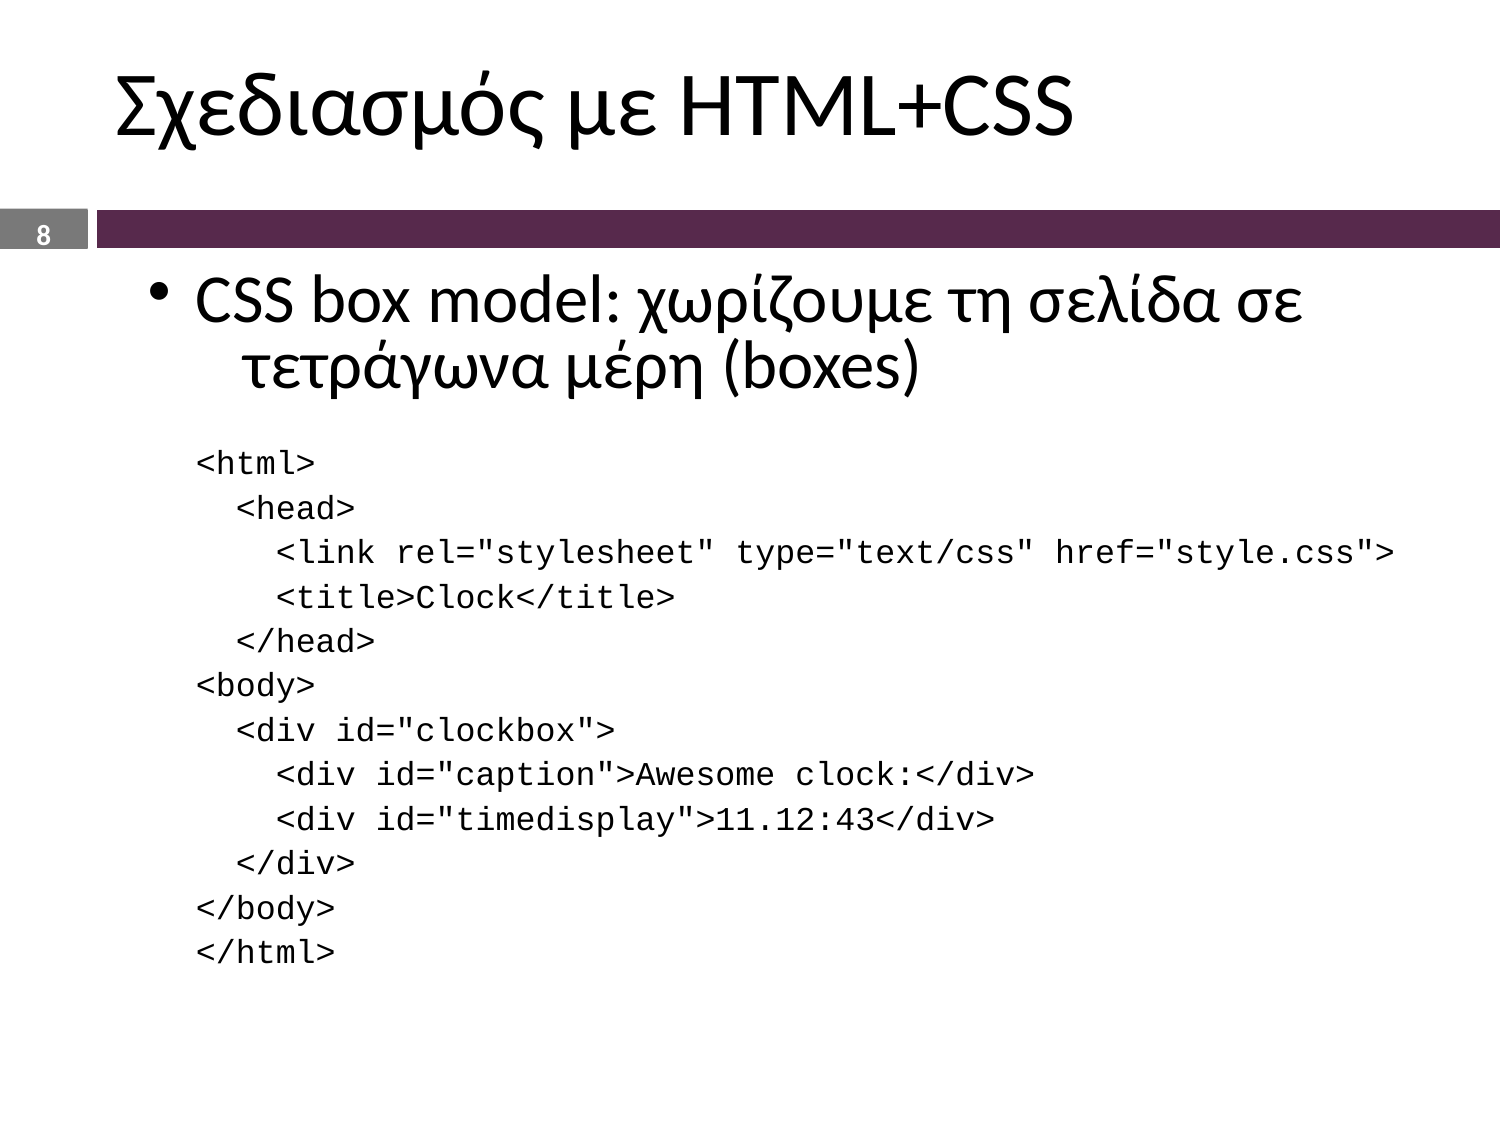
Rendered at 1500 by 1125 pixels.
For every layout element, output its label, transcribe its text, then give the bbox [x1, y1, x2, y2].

list CSS box model: χωρίζουμε τη σελίδα σε τετράγωνα μέρη (boxes) <html> <head> <link rel="stylesheet" type="text/css" href="style.css"> <title>Clock</title> </head> <body> <div id="clockbox"> <div id="caption">Awesome clock:</div> <div id="timedisplay">11.12:43</div> </div> </body> </html> [100, 262, 1438, 1000]
title Σχεδιασμός με HTML+CSS [100, 19, 1438, 182]
text_box [0, 208, 88, 249]
